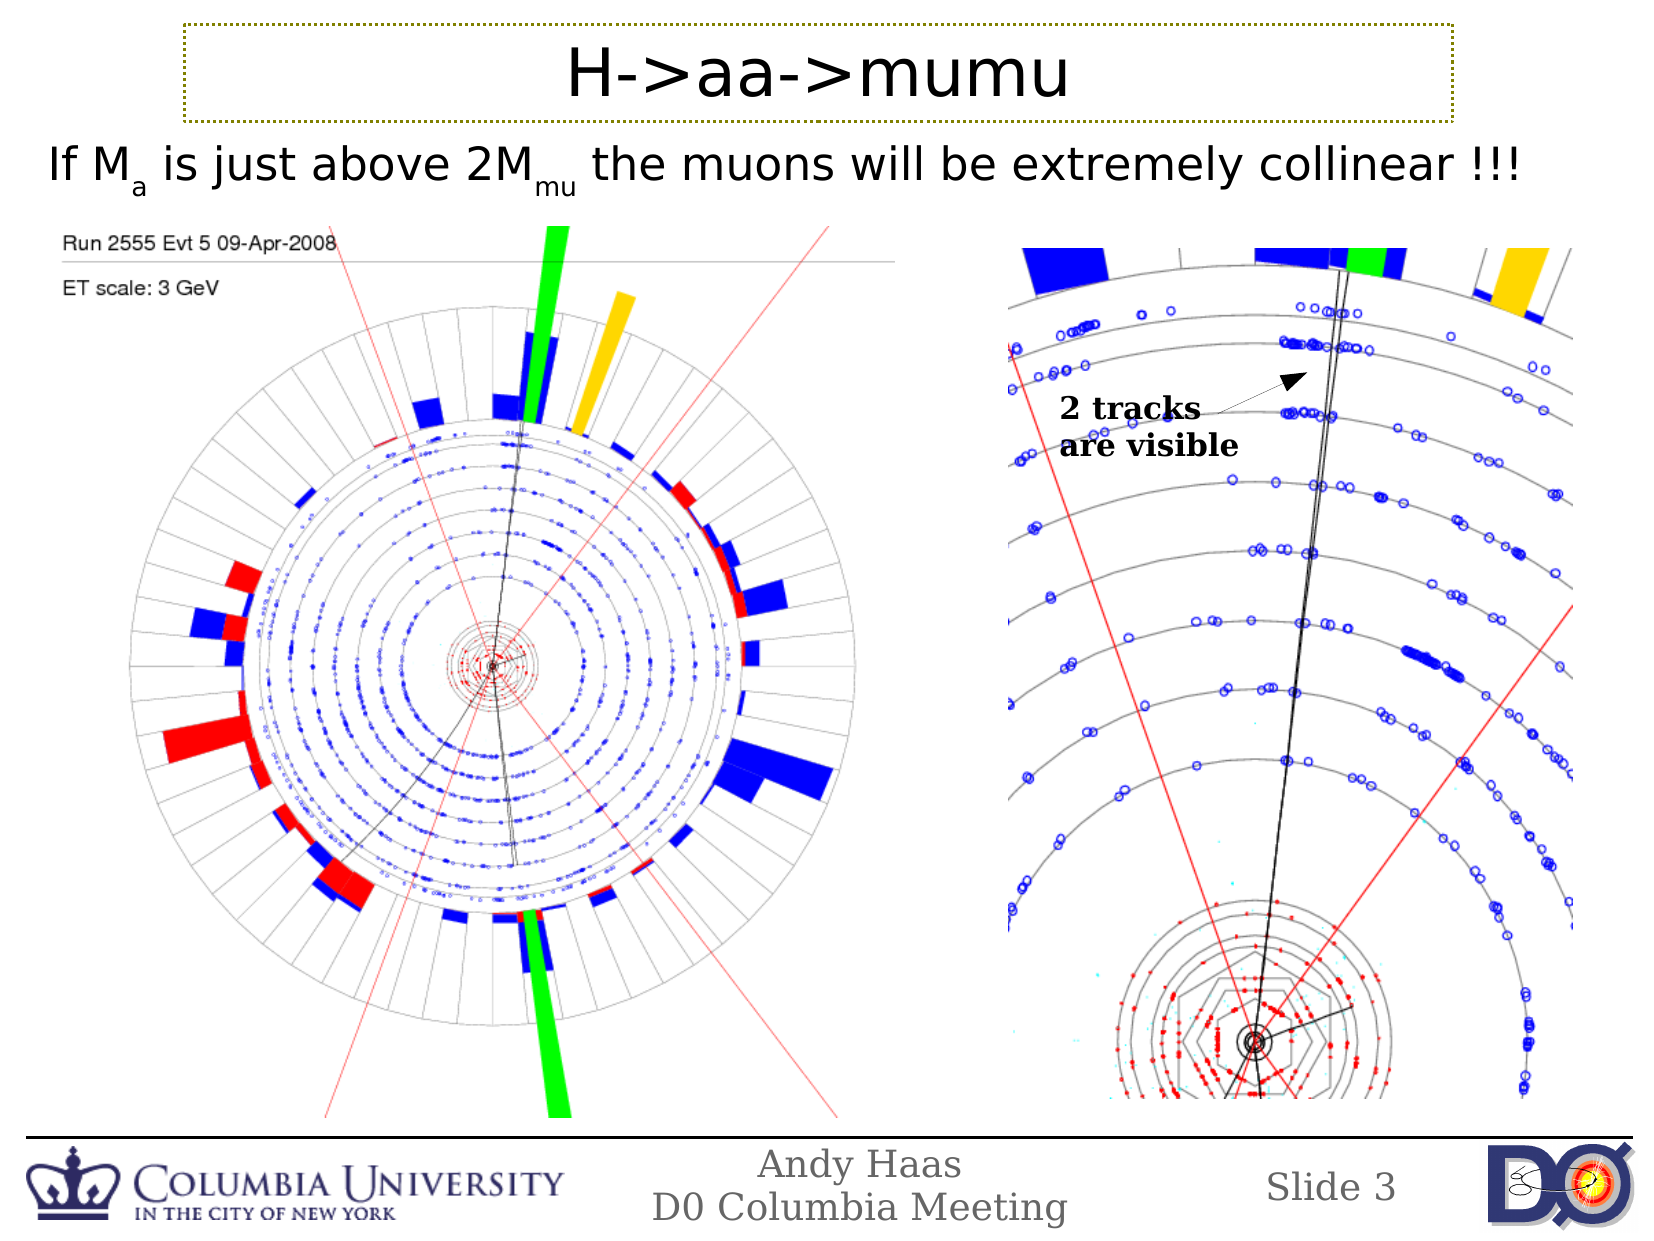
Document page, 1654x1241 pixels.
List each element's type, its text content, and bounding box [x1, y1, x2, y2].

picture [51, 226, 895, 1118]
picture [26, 1146, 565, 1220]
list If Ma is just above 2Mmu the muons will be extremely collinear !!! [30, 140, 1600, 1125]
picture [1008, 248, 1573, 1100]
title H->aa->mumu [184, 24, 1453, 122]
picture [1479, 1140, 1639, 1233]
text_box 2 tracks are visible [1059, 390, 1240, 464]
